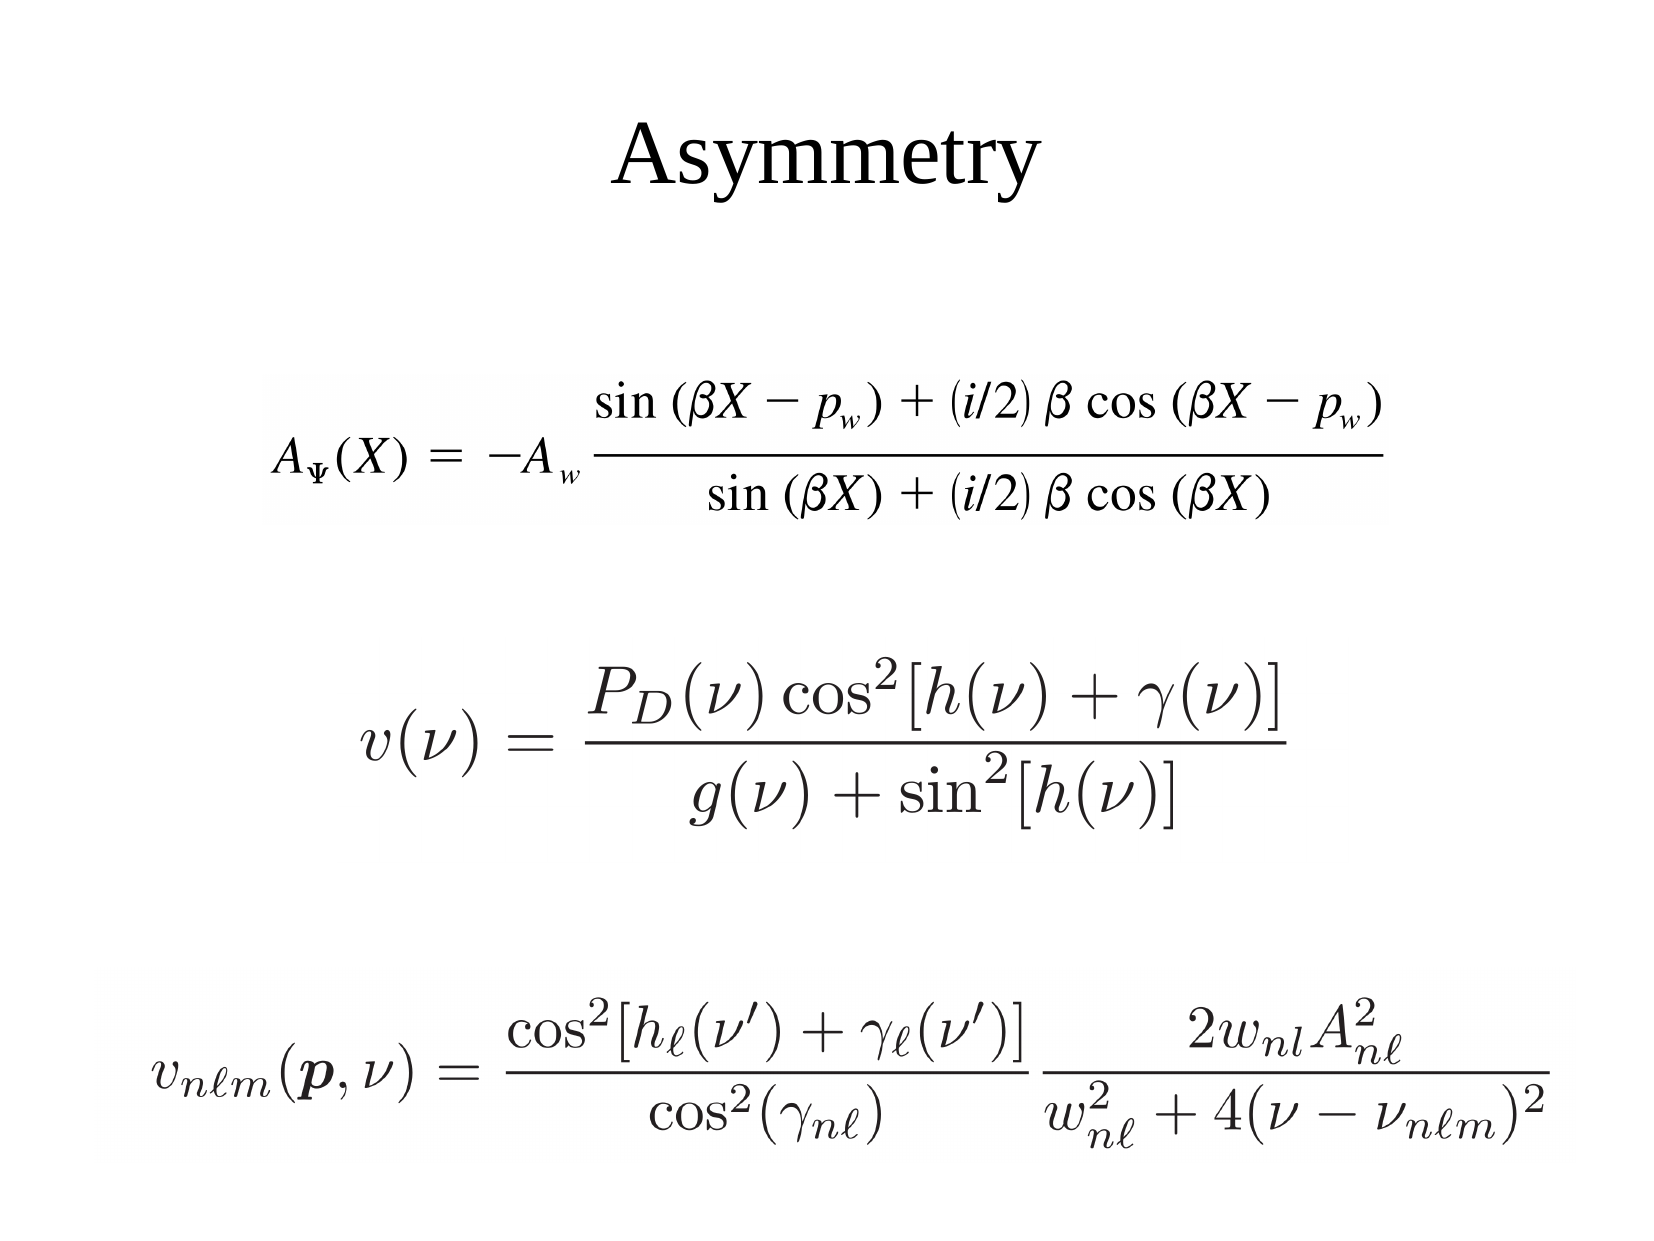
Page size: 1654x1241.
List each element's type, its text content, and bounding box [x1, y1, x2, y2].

picture [262, 374, 1389, 526]
title Asymmetry [82, 49, 1571, 257]
picture [94, 967, 1576, 1163]
picture [337, 637, 1349, 863]
